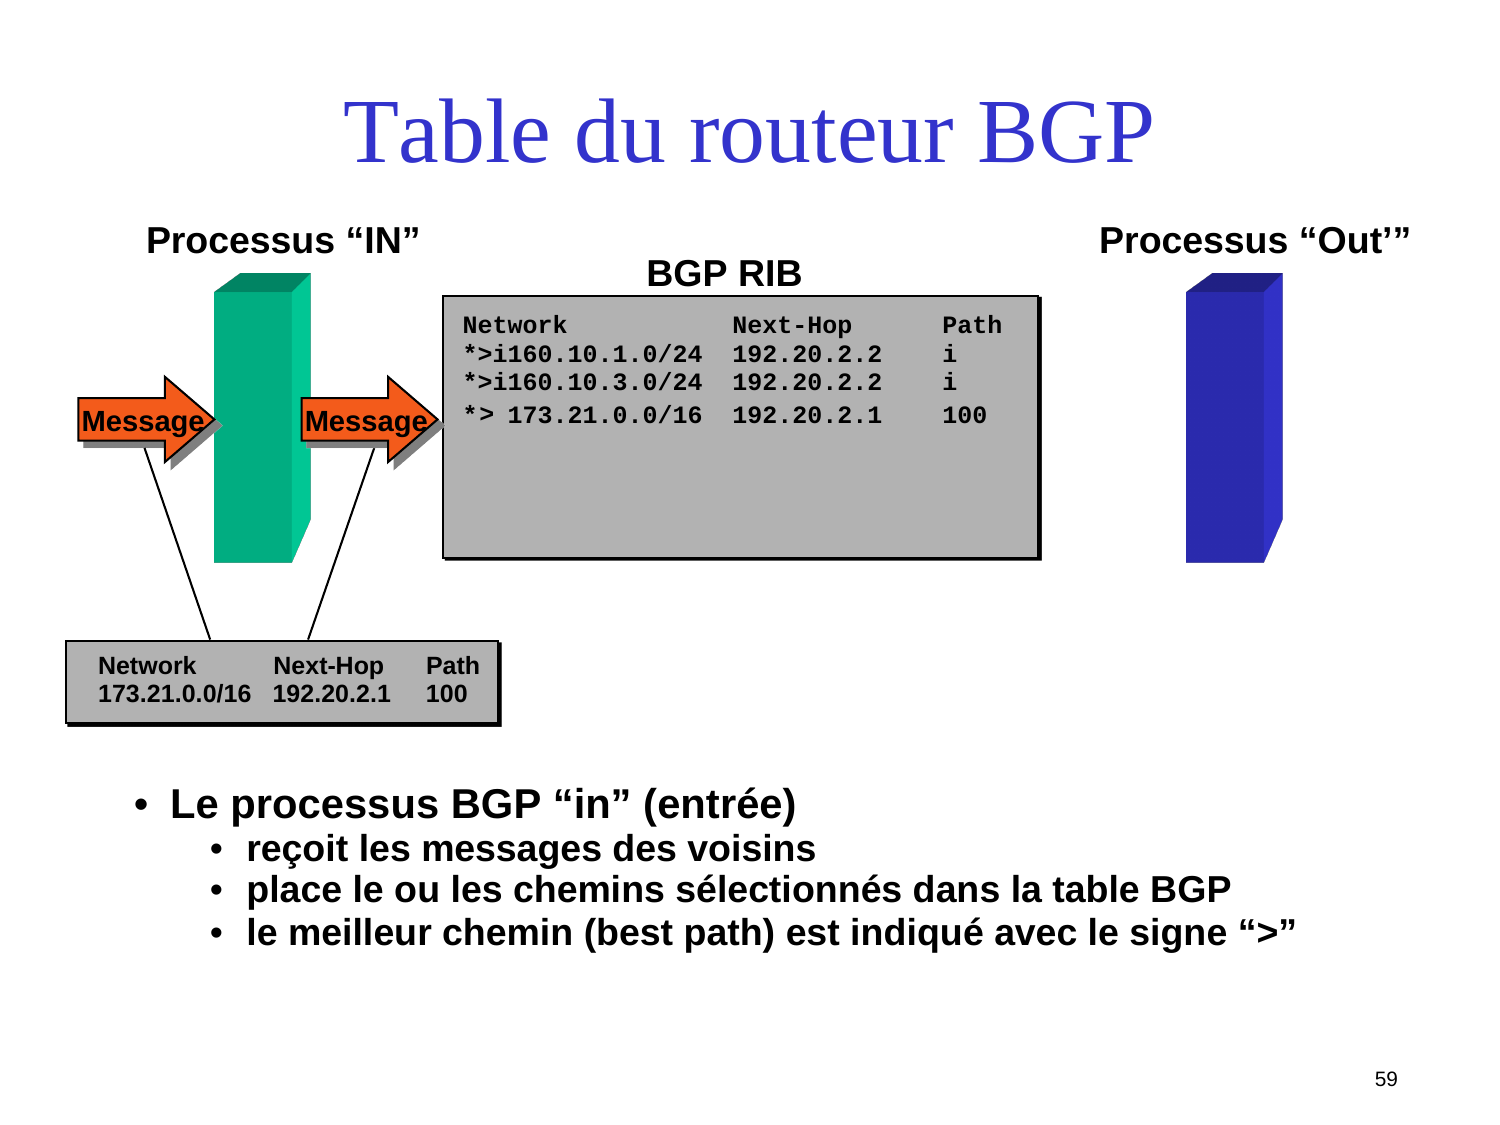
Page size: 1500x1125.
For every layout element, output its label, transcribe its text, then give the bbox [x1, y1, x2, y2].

text_box > [464, 393, 510, 438]
text_box Network Next-Hop Path *>i160.10.1.0/24 192.20.2.2 i *>i160.10.3.0/24 192.20.2.2 i [447, 305, 1018, 406]
title Table du routeur BGP [112, 37, 1388, 225]
text_box [1186, 273, 1282, 562]
text_box Processus “Out’” [1084, 212, 1427, 270]
text_box Message [290, 396, 443, 446]
text_box [164, 446, 184, 463]
text_box [388, 446, 407, 463]
text_box [164, 376, 188, 396]
text_box [388, 376, 411, 396]
text_box Le processus BGP “in” (entrée) reçoit les messages des voisins place le ou les chemins sélectionnés dans la table BGP le meilleur chemin (best path) est indiqué avec le signe “>” [119, 772, 1314, 961]
text_box BGP RIB [631, 244, 818, 303]
text_box [443, 295, 1039, 558]
text_box Message [66, 396, 220, 446]
text_box Network Next-Hop Path 173.21.0.0/16 192.20.2.1 100 [56, 630, 523, 729]
text_box * 173.21.0.0/16 192.20.2.1 100 [447, 406, 1003, 439]
text_box Processus “IN” [131, 212, 436, 270]
